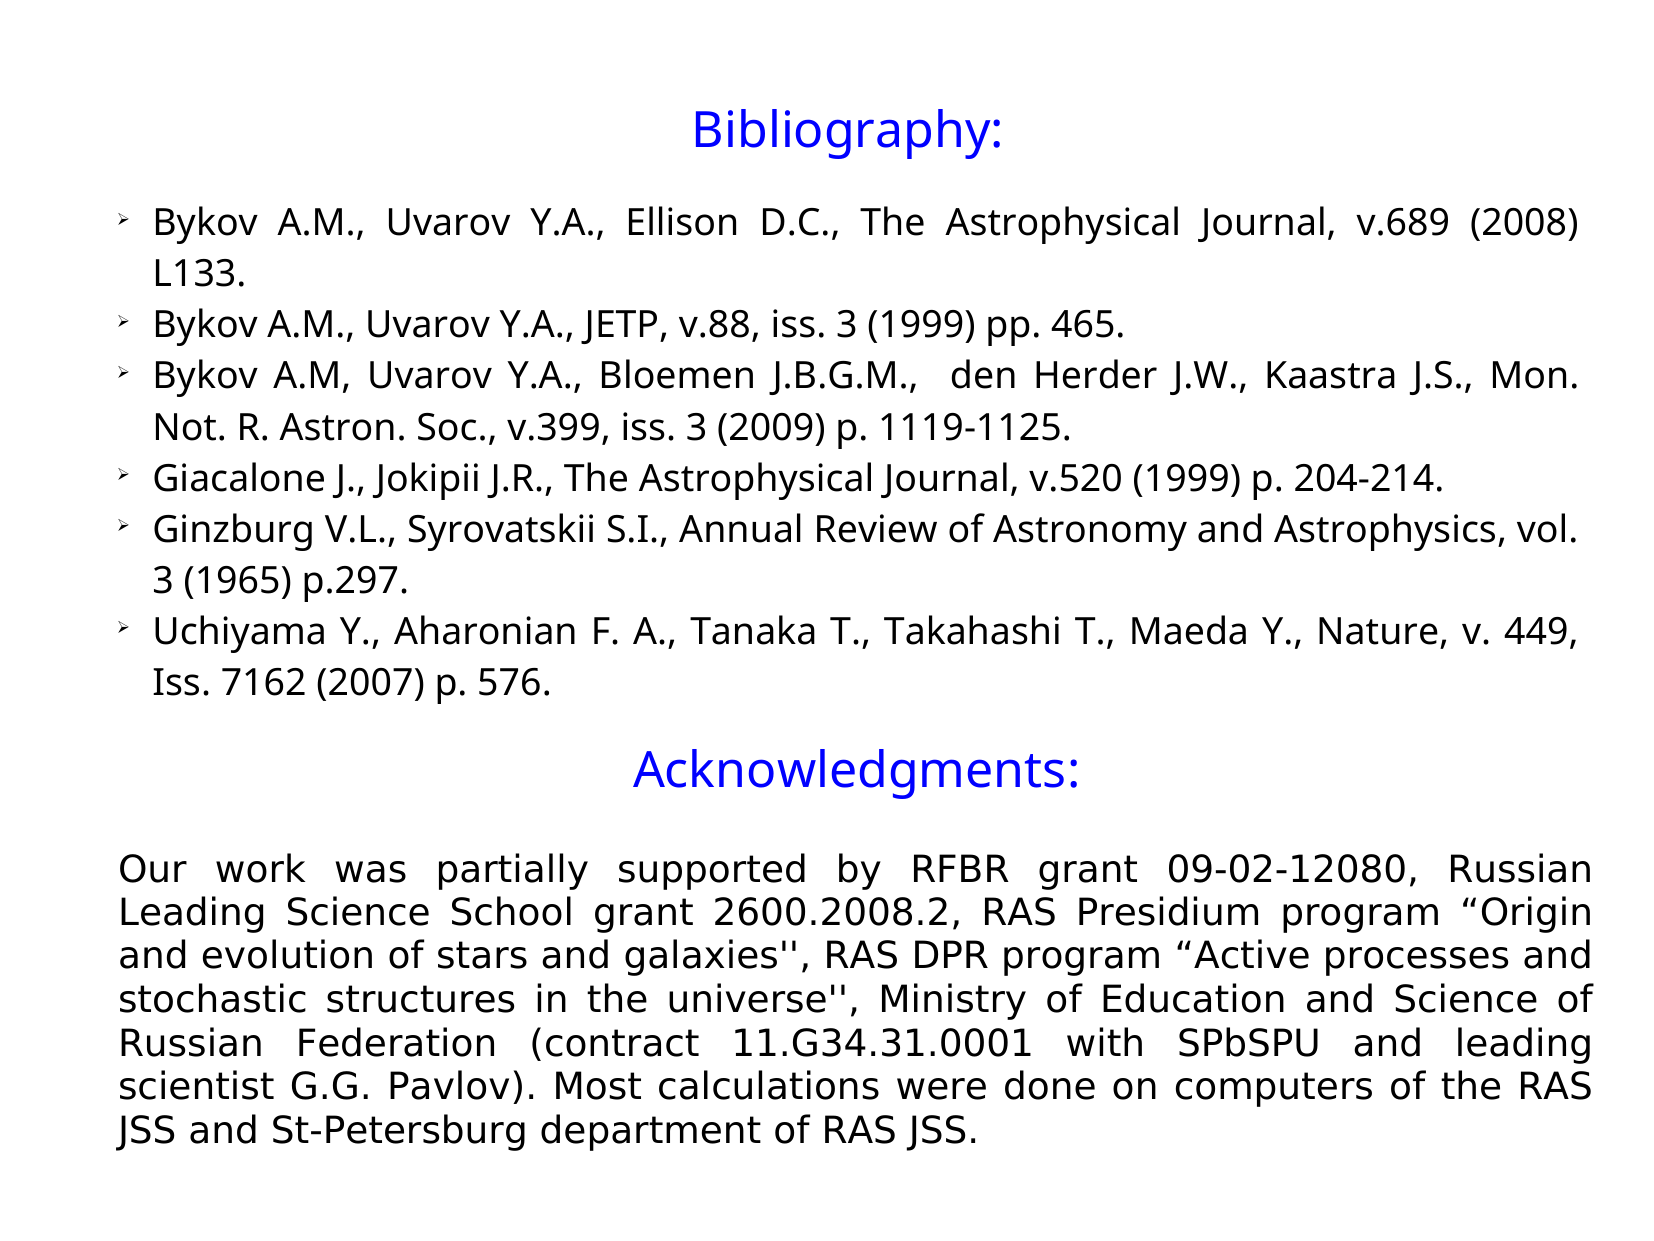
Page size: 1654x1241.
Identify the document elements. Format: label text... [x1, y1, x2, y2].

title Acknowledgments: Our work was partially supported by RFBR grant 09-02-12080, Russian Leading Science School grant 2600.2008.2, RAS Presidium program “Origin and evolution of stars and galaxies'', RAS DPR program “Active processes and stochastic structures in the universe'', Ministry of Education and Science of Russian Federation (contract 11.G34.31.0001 with SPbSPU and leading scientist G.G. Pavlov). Most calculations were done on computers of the RAS JSS and St-Petersburg department of RAS JSS. [118, 778, 1595, 1148]
text_box Bibliography: Bykov A.M., Uvarov Y.A., Ellison D.C., The Astrophysical Journal, v.689 (2008) L133. Bykov A.M., Uvarov Y.A., JETP, v.88, iss. 3 (1999) pp. 465. Bykov A.M, Uvarov Y.A., Bloemen J.B.G.M., den Herder J.W., Kaastra J.S., Mon. Not. R. Astron. Soc., v.399, iss. 3 (2009) p. 1119-1125. Giacalone J., Jokipii J.R., The Astrophysical Journal, v.520 (1999) p. 204-214. Ginzburg V.L., Syrovatskii S.I., Annual Review of Astronomy and Astrophysics, vol. 3 (1965) p.297. Uchiyama Y., Aharonian F. A., Tanaka T., Takahashi T., Maeda Y., Nature, v. 449, Iss. 7162 (2007) p. 576. [102, 86, 1595, 778]
